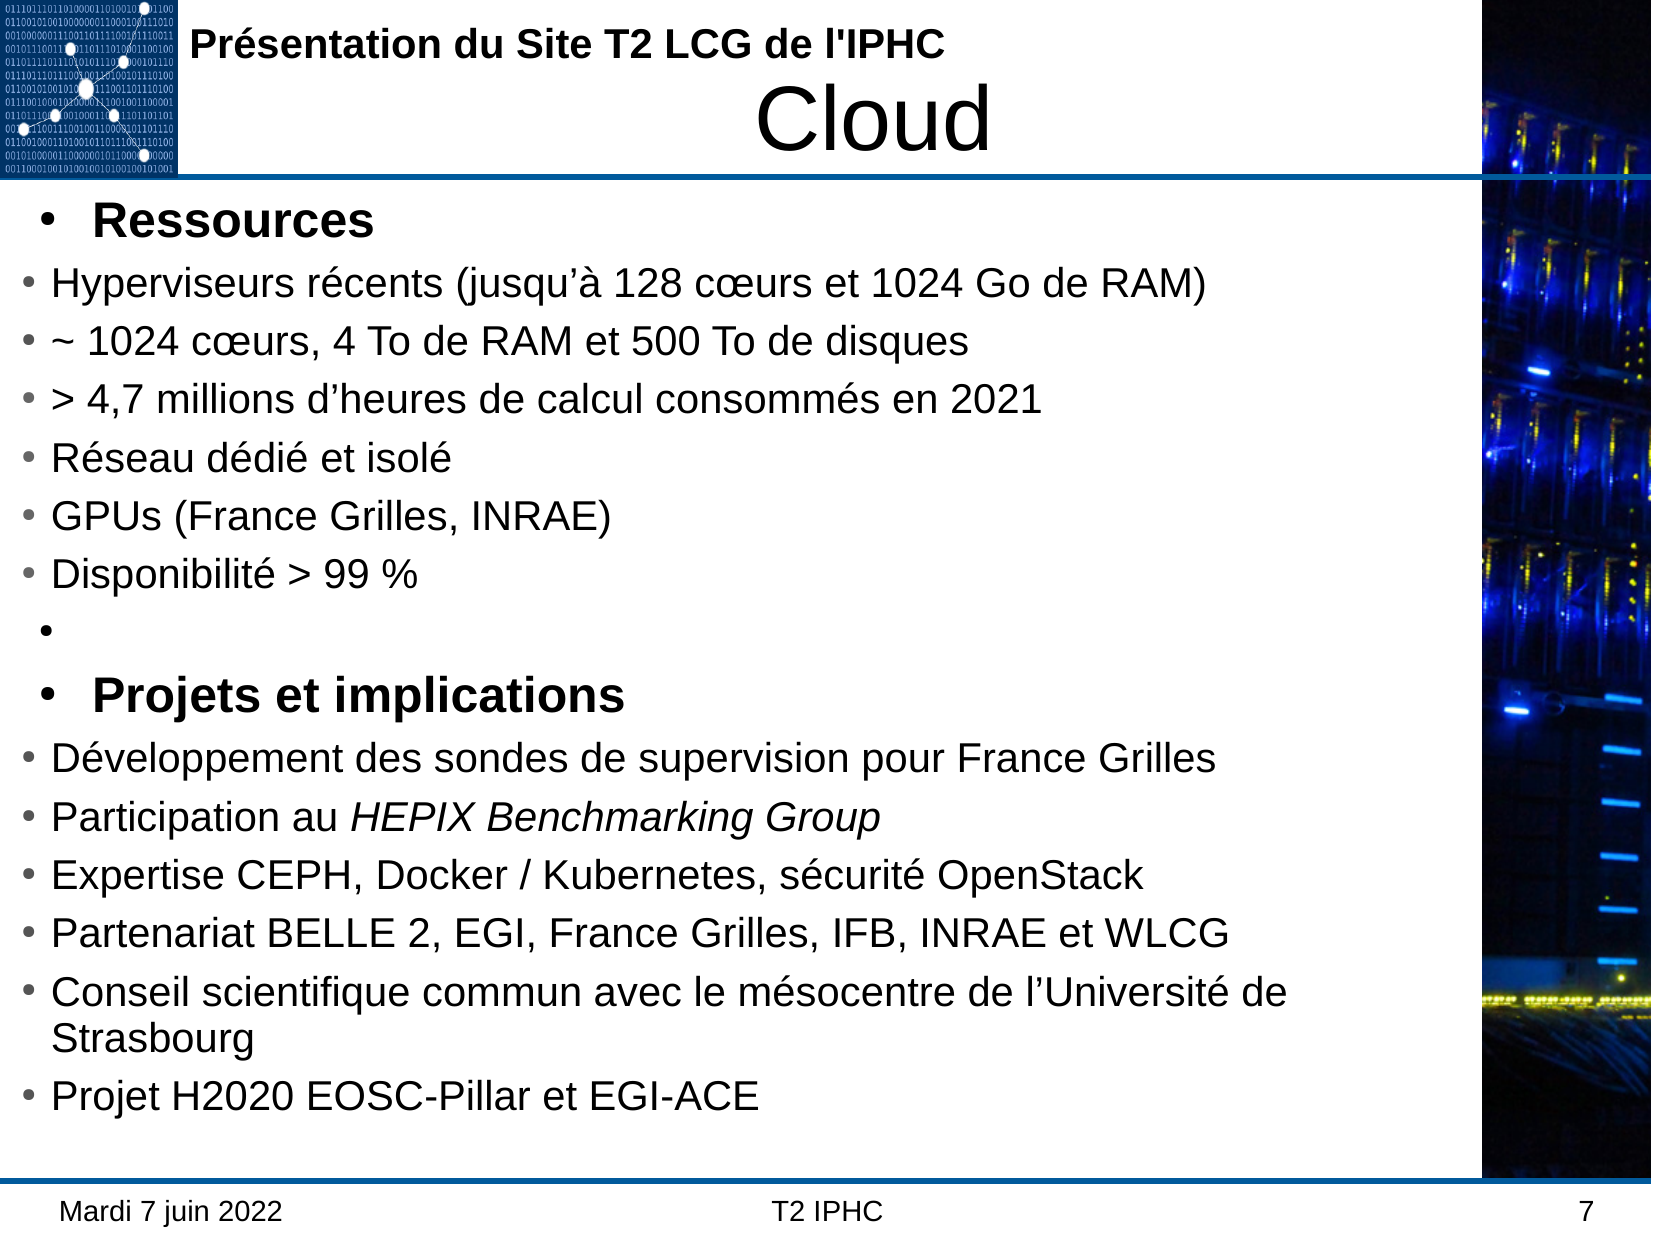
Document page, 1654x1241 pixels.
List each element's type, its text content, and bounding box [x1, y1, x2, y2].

picture [0, 0, 178, 178]
picture [1482, 180, 1651, 1178]
list Ressources Hyperviseurs récents (jusqu’à 128 cœurs et 1024 Go de RAM) ~ 1024 cœurs, 4 To de RAM et 500 To de disques > 4,7 millions d’heures de calcul consommés en 2021 Réseau dédié et isolé GPUs (France Grilles, INRAE) Disponibilité > 99 % Projets et implications Développement des sondes de supervision pour France Grilles Participation au HEPIX Benchmarking Group Expertise CEPH, Docker / Kubernetes, sécurité OpenStack Partenariat BELLE 2, EGI, France Grilles, IFB, INRAE et WLCG Conseil scientifique commun avec le mésocentre de l’Université de Strasbourg Projet H2020 EOSC-Pillar et EGI-ACE [21, 191, 1477, 1152]
picture [1482, 0, 1651, 174]
title Cloud [177, 67, 1571, 171]
